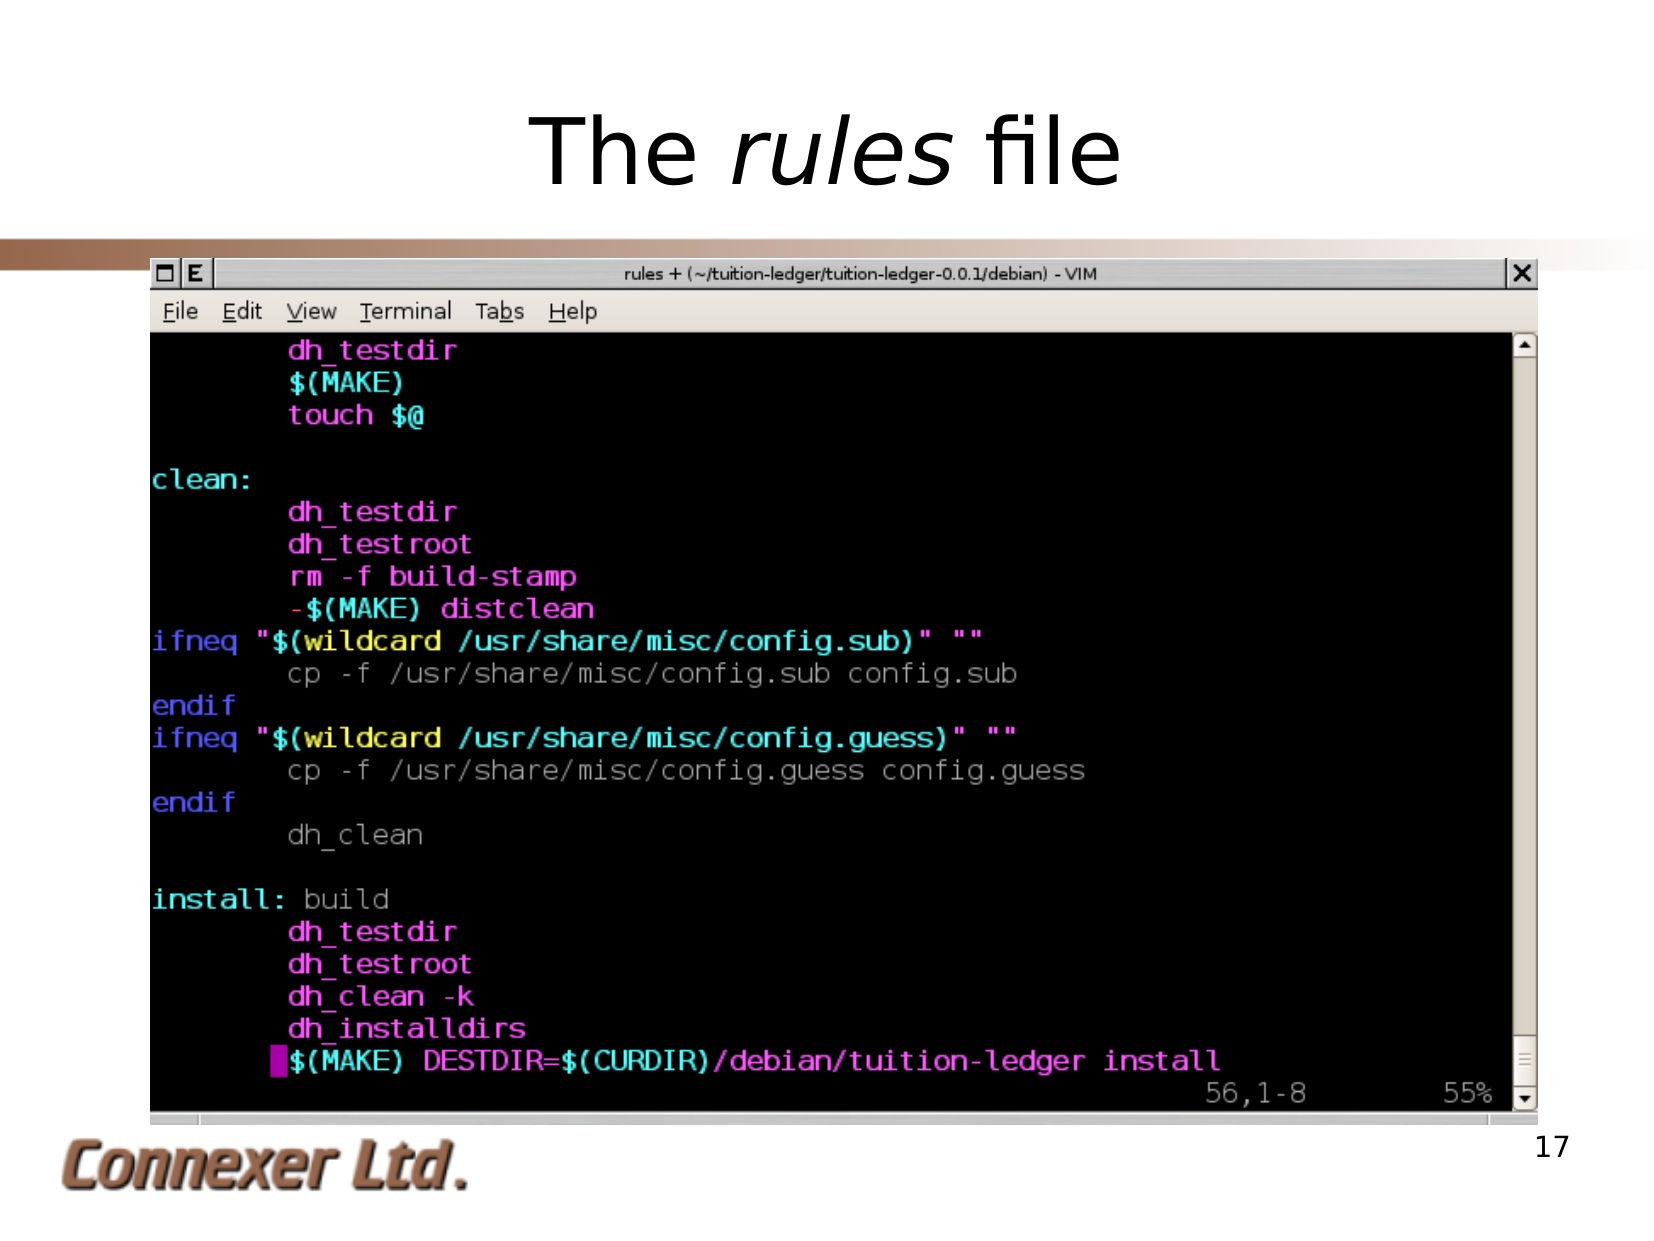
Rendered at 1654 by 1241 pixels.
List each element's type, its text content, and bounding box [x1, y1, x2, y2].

title The rules file [82, 49, 1571, 257]
picture [0, 0, 1654, 1241]
